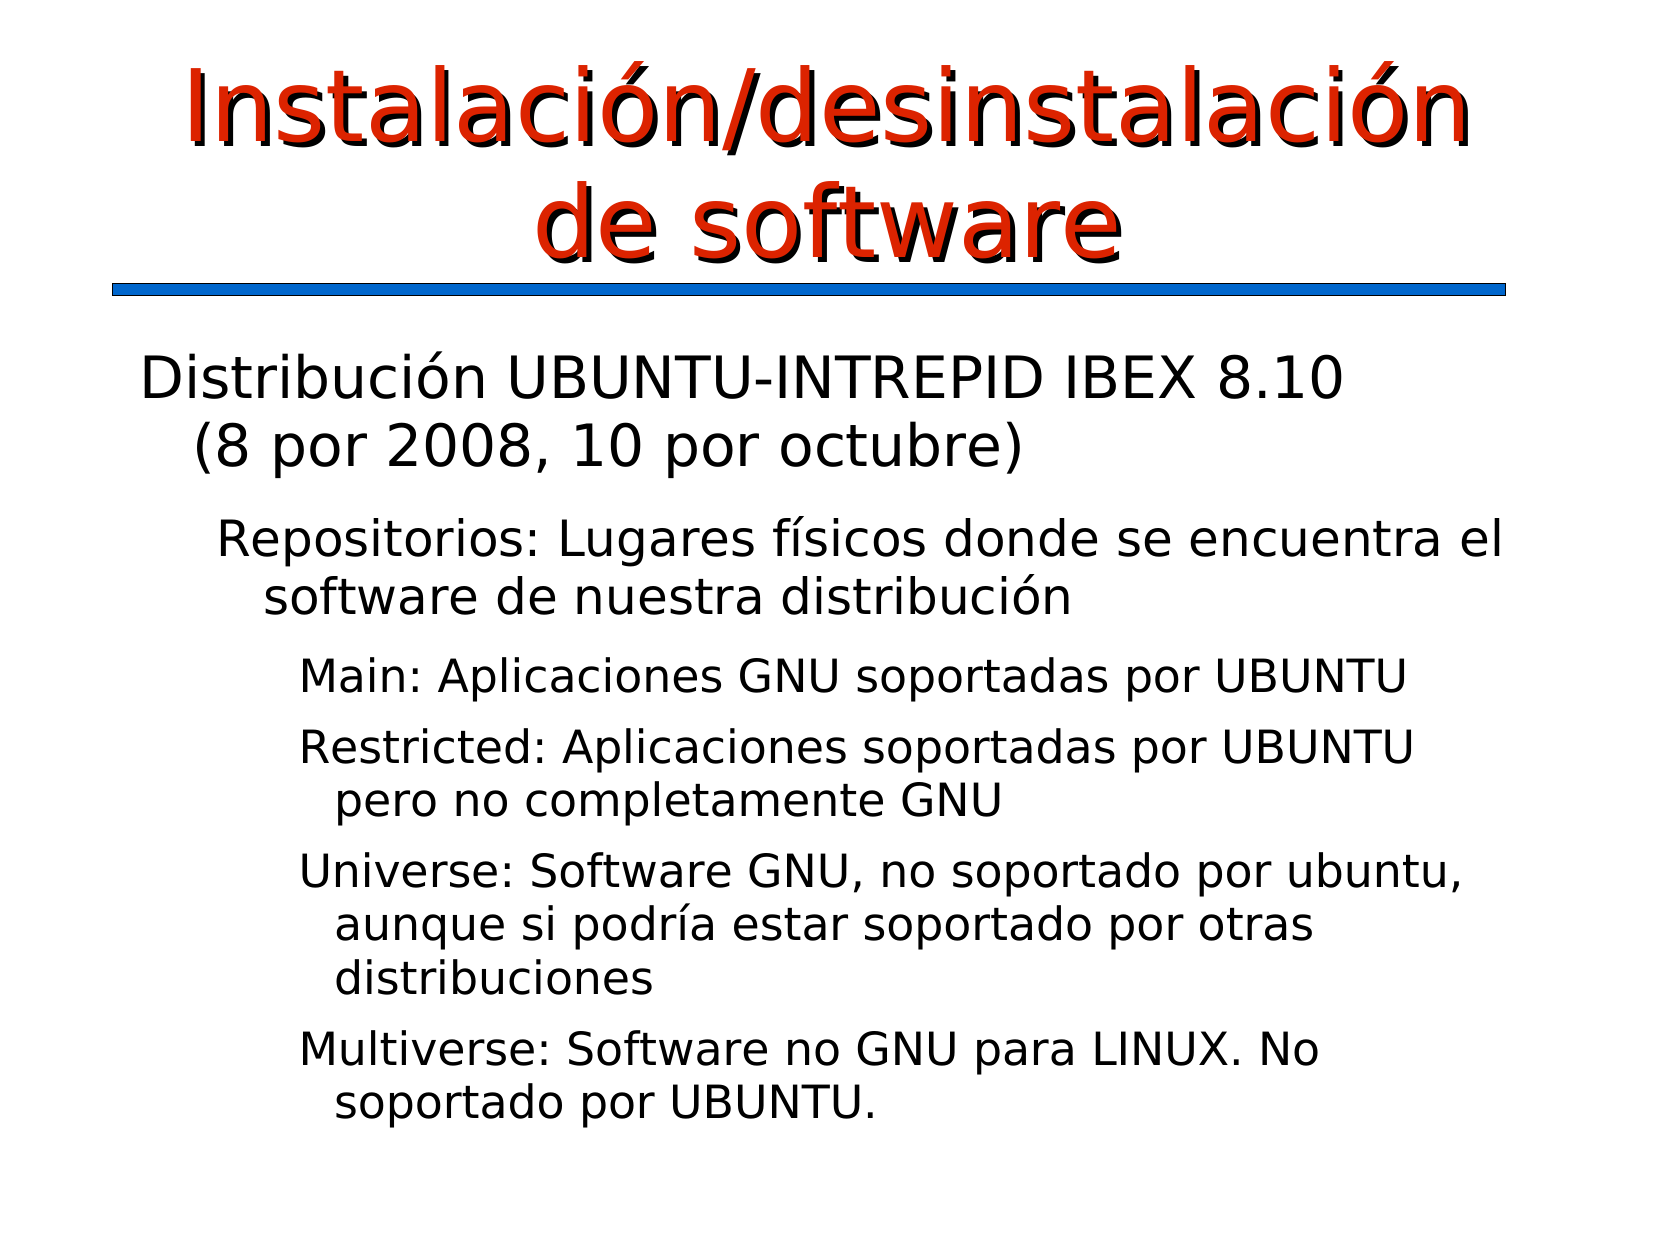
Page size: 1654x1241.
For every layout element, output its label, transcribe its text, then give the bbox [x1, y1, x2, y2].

list Distribución UBUNTU-INTREPID IBEX 8.10 (8 por 2008, 10 por octubre) Repositorios: Lugares físicos donde se encuentra el software de nuestra distribución Main: Aplicaciones GNU soportadas por UBUNTU Restricted: Aplicaciones soportadas por UBUNTU pero no completamente GNU Universe: Software GNU, no soportado por ubuntu, aunque si podría estar soportado por otras distribuciones Multiverse: Software no GNU para LINUX. No soportado por UBUNTU. [121, 344, 1534, 1164]
title Instalación/desinstalación de software [121, 48, 1534, 282]
